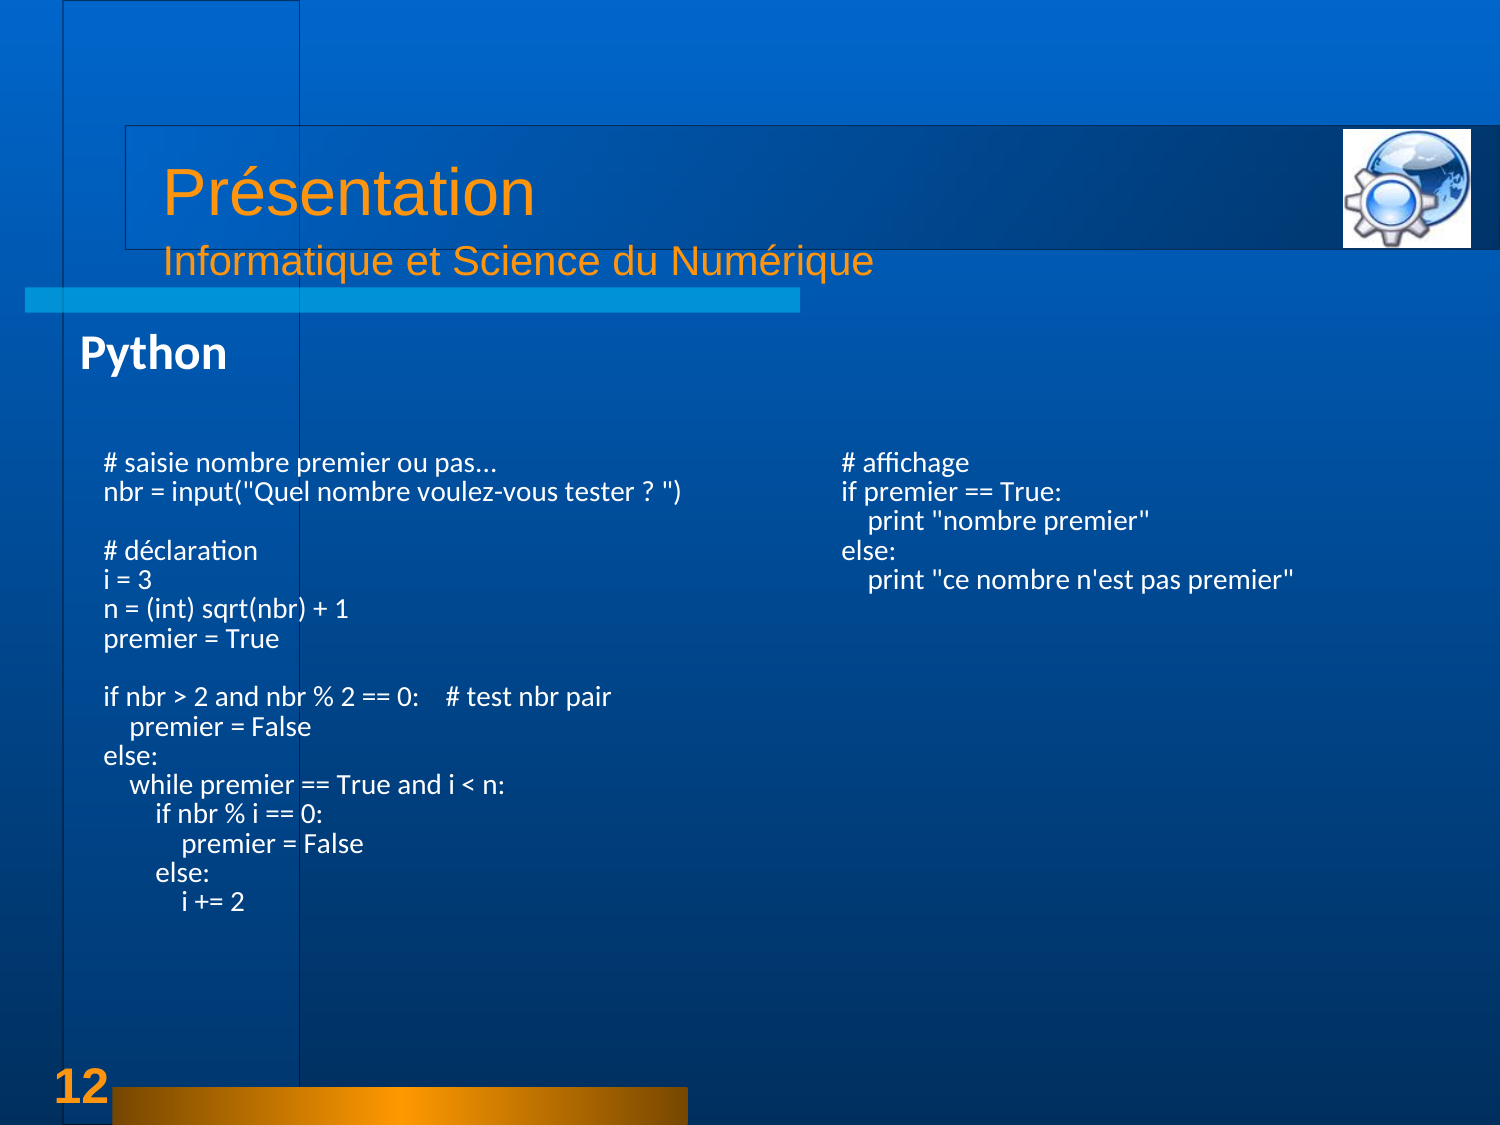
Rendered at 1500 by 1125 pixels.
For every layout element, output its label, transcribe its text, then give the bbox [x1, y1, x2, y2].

picture [1343, 129, 1471, 248]
text_box Python [64, 325, 1335, 508]
text_box # saisie nombre premier ou pas... nbr = input("Quel nombre voulez-vous tester ? ") # déclaration i = 3 n = (int) sqrt(nbr) + 1 premier = True if nbr > 2 and nbr % 2 == 0: # test nbr pair premier = False else: while premier == True and i < n: if nbr % i == 0: premier = False else: i += 2 [88, 442, 739, 1026]
text_box # affichage if premier == True: print "nombre premier" else: print "ce nombre n'est pas premier" [826, 442, 1447, 916]
